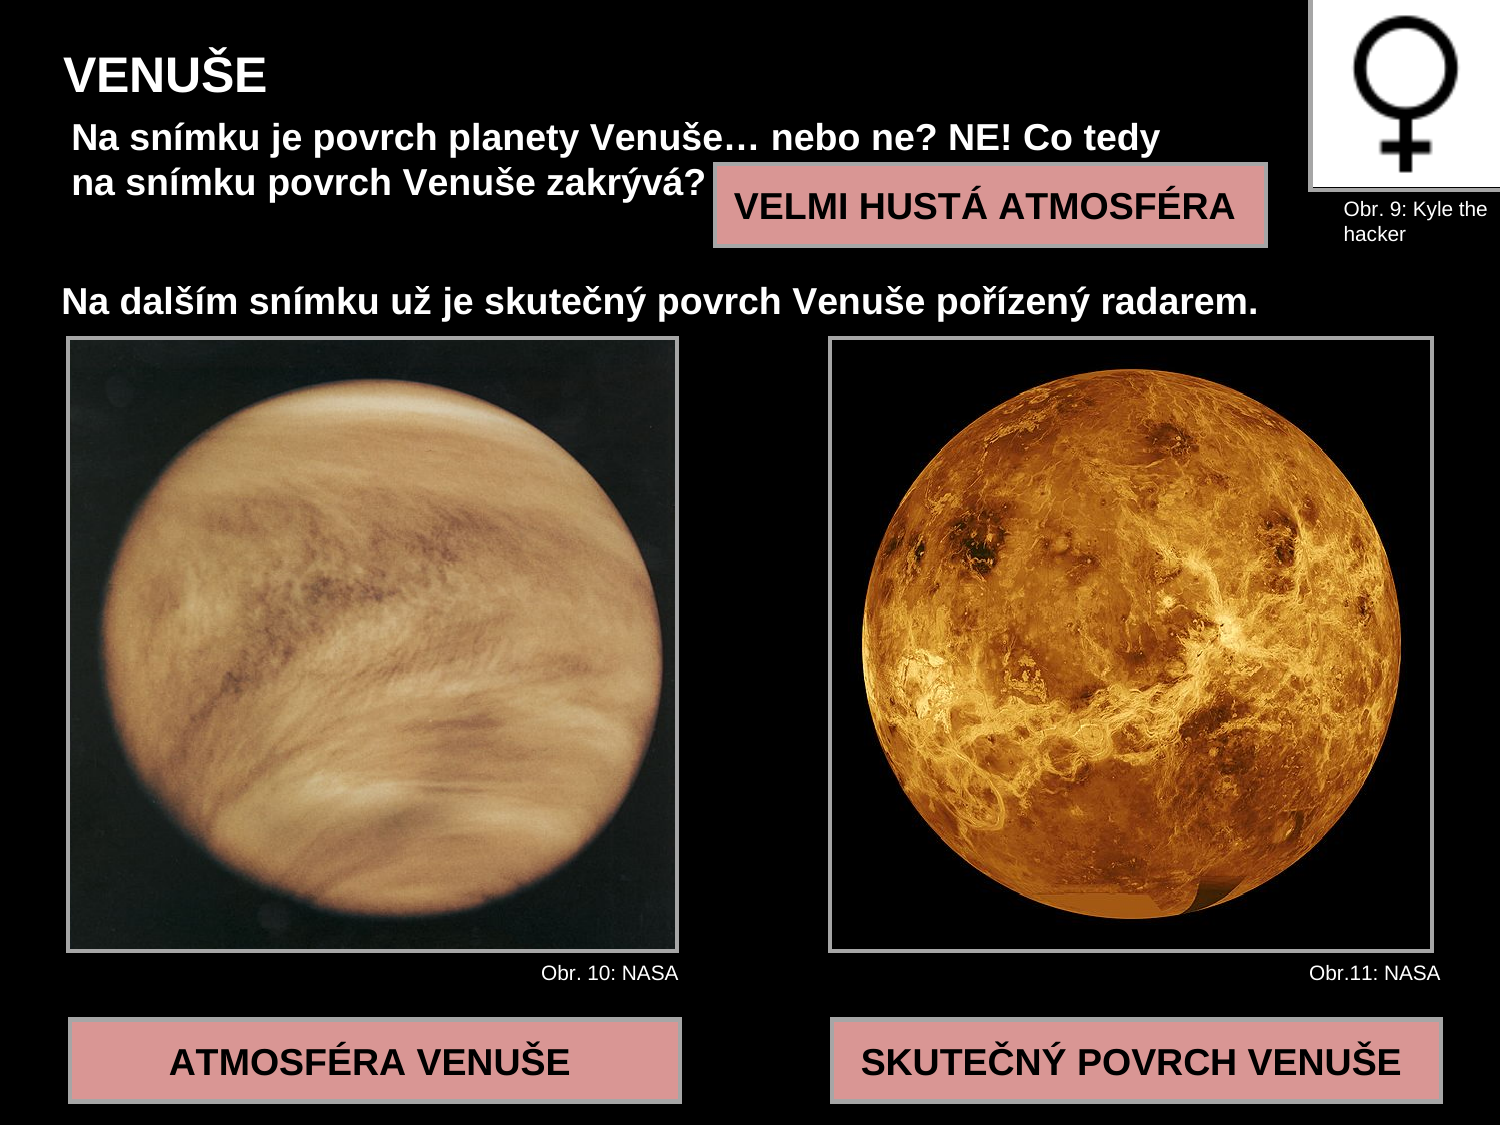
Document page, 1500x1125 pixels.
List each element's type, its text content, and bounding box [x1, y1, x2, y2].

text_box Na snímku je povrch planety Venuše… nebo ne? NE! Co tedy na snímku povrch Venuše zakrývá? [56, 105, 1177, 211]
text_box SKUTEČNÝ POVRCH VENUŠE [831, 1019, 1442, 1102]
text_box Obr. 10: NASA [526, 952, 694, 993]
text_box VENUŠE [48, 35, 284, 111]
picture [832, 339, 1430, 950]
text_box Na dalším snímku už je skutečný povrch Venuše pořízený radarem. [46, 269, 1275, 330]
text_box Obr.11: NASA [1294, 952, 1456, 993]
text_box ATMOSFÉRA VENUŠE [70, 1019, 680, 1102]
text_box Obr. 9: Kyle the hacker [1328, 187, 1500, 278]
picture [1312, 0, 1500, 188]
text_box VELMI HUSTÁ ATMOSFÉRA [714, 163, 1266, 247]
picture [70, 339, 676, 950]
